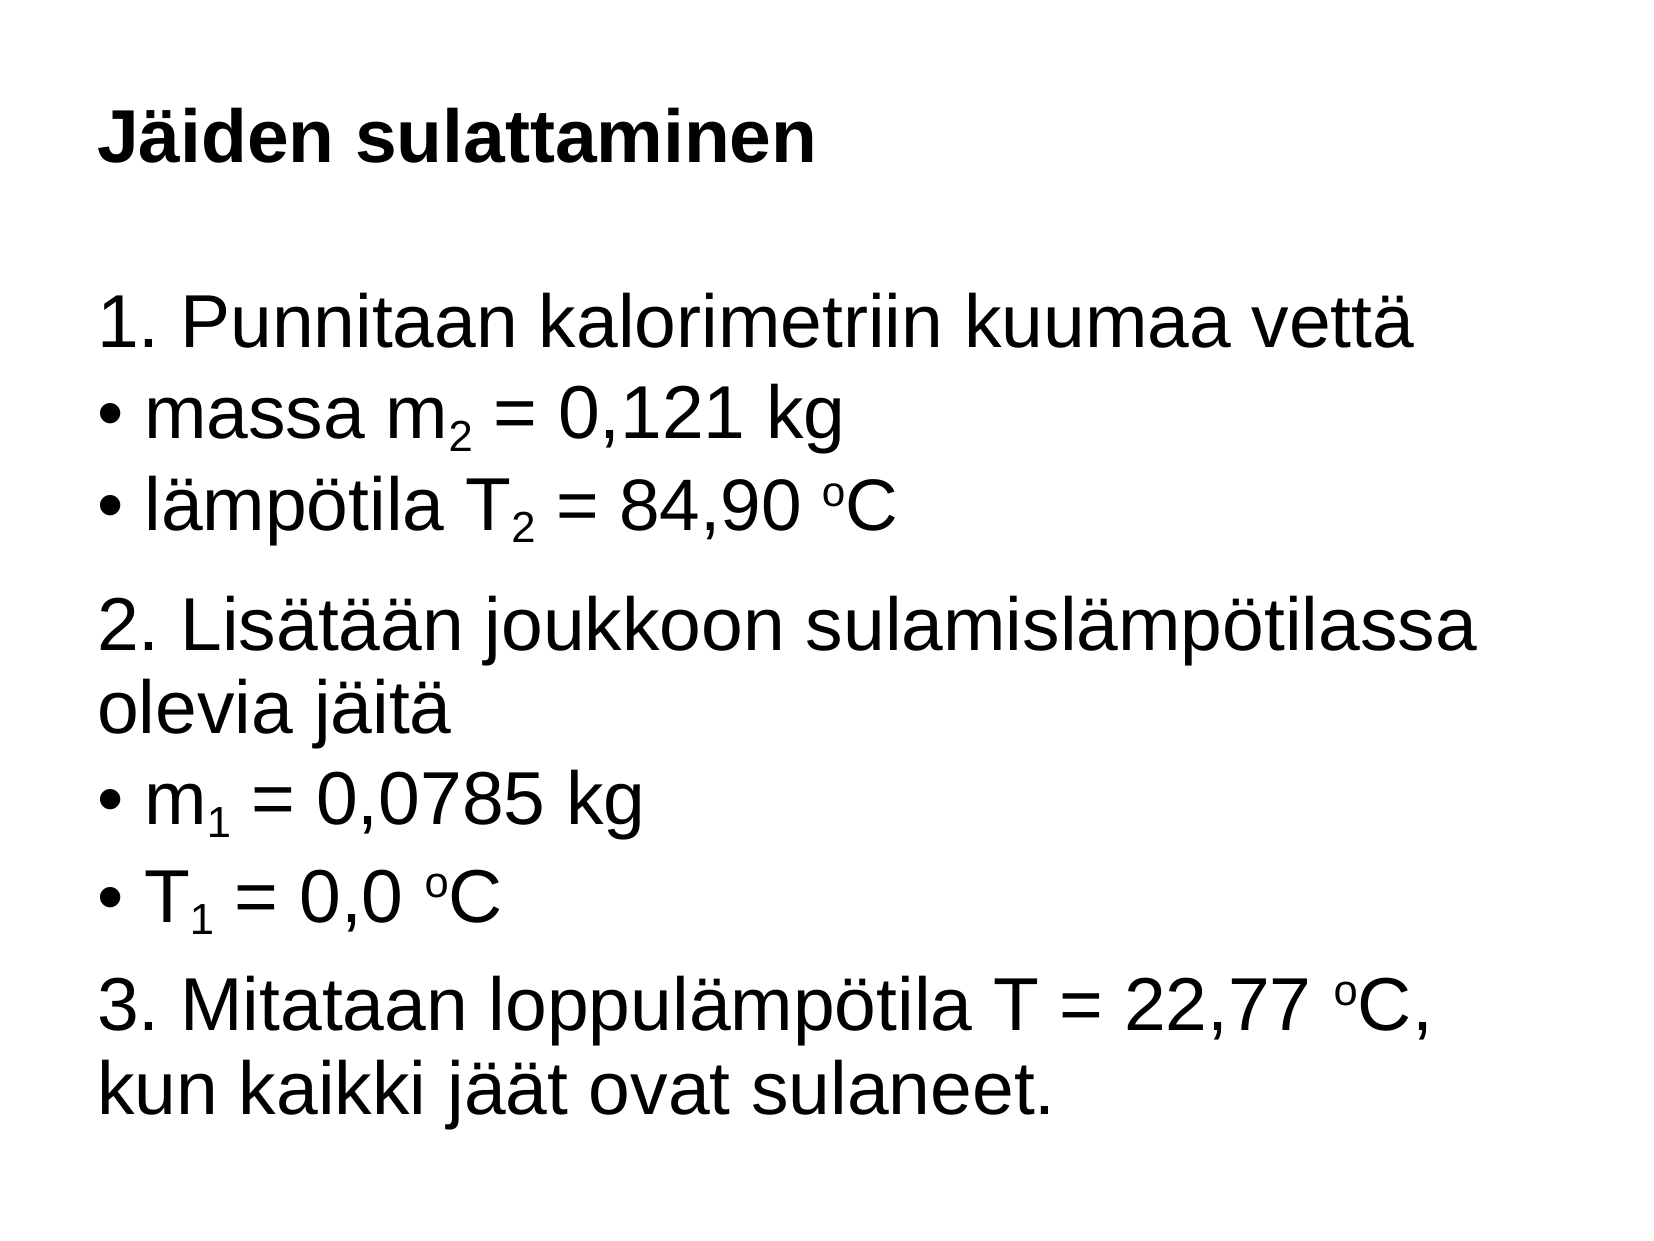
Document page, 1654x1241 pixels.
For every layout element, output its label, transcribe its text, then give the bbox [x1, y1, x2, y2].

text_box Jäiden sulattaminen 1. Punnitaan kalorimetriin kuumaa vettä • massa m2 = 0,121 kg • lämpötila T2 = 84,90 oC 2. Lisätään joukkoon sulamislämpötilassa olevia jäitä • m1 = 0,0785 kg • T1 = 0,0 oC 3. Mitataan loppulämpötila T = 22,77 oC, kun kaikki jäät ovat sulaneet. [82, 82, 1501, 1155]
